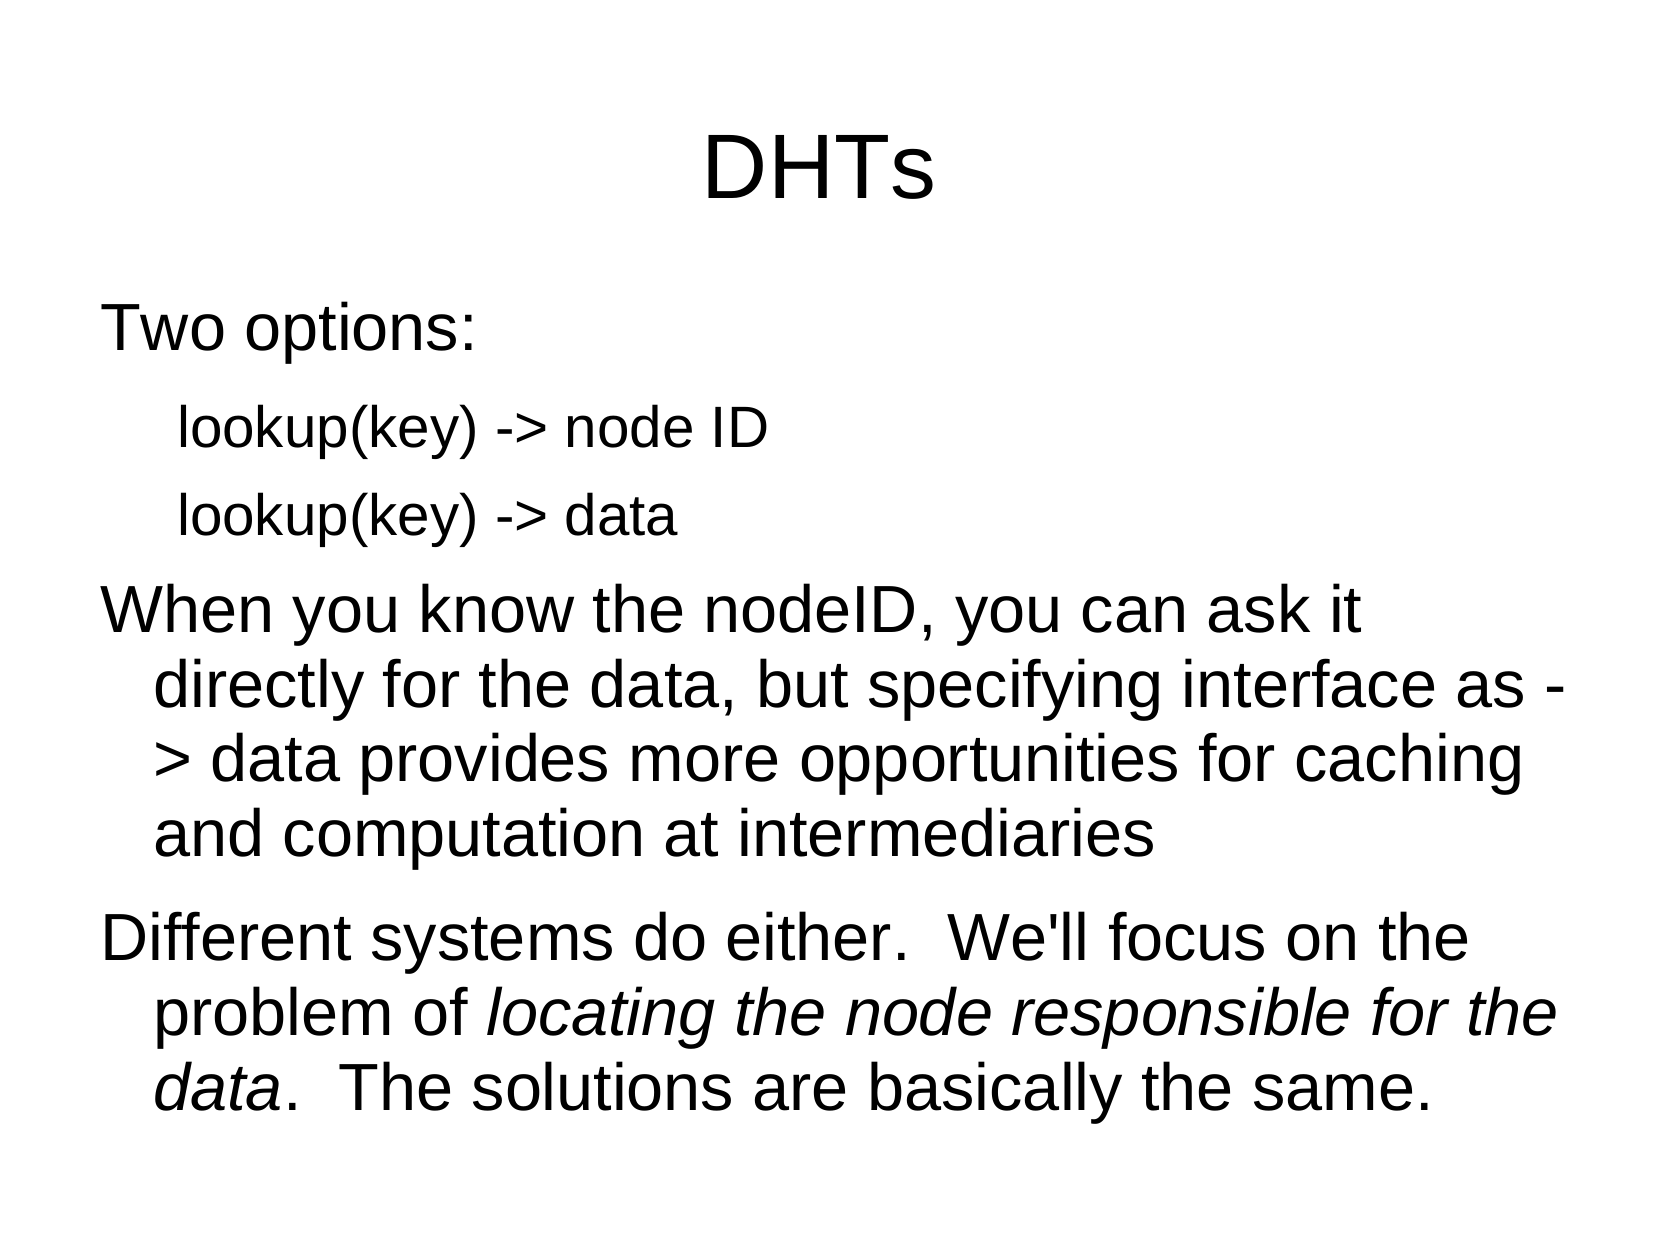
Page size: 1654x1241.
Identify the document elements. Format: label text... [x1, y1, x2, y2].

title DHTs [75, 70, 1564, 263]
list Two options: lookup(key) -> node ID lookup(key) -> data When you know the nodeID, you can ask it directly for the data, but specifying interface as -> data provides more opportunities for caching and computation at intermediaries Different systems do either. We'll focus on the problem of locating the node responsible for the data. The solutions are basically the same. [82, 290, 1571, 1206]
